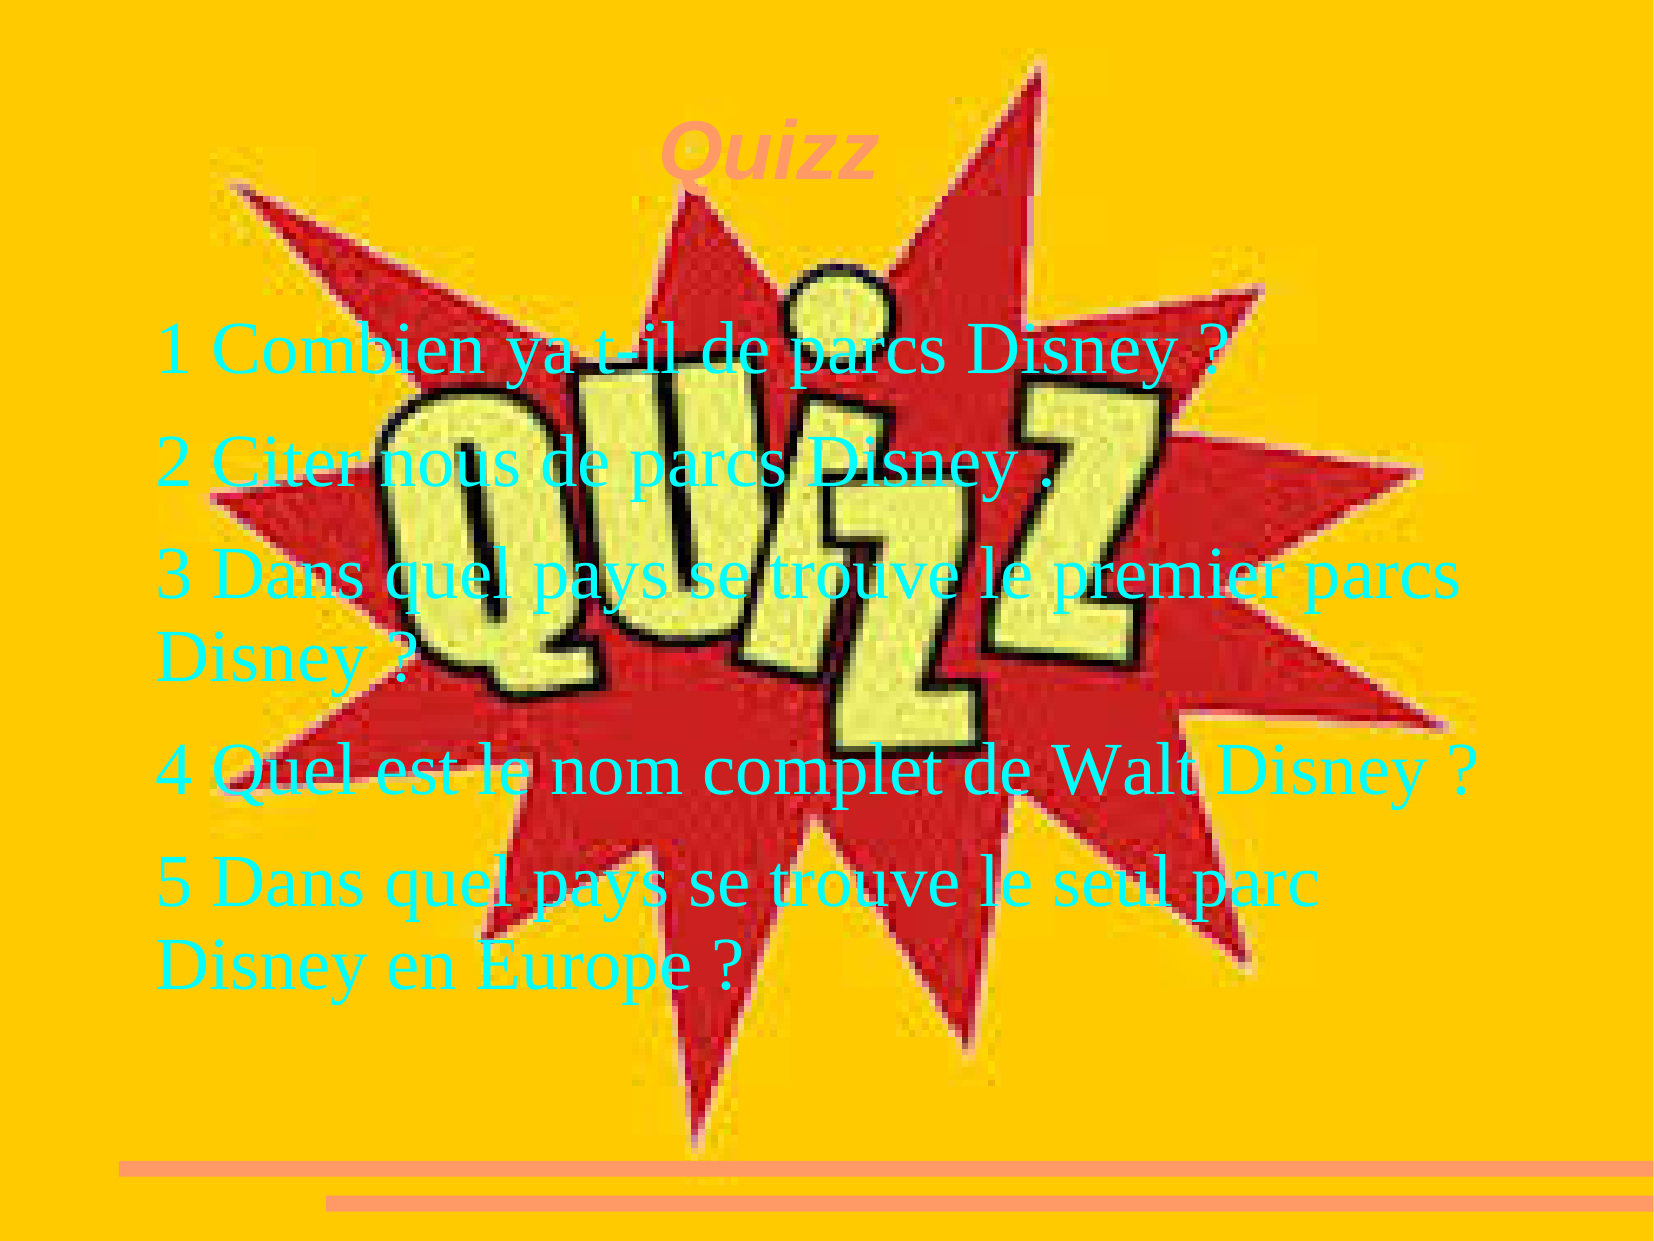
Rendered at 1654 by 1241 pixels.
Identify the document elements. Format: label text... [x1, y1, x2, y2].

picture [0, 0, 1654, 1241]
title Quizz [123, 47, 1536, 255]
list 1 Combien ya t-il de parcs Disney ? 2 Citer nous de parcs Disney . 3 Dans quel pays se trouve le premier parcs Disney ? 4 Quel est le nom complet de Walt Disney ? 5 Dans quel pays se trouve le seul parc Disney en Europe ? [84, 307, 1524, 1117]
